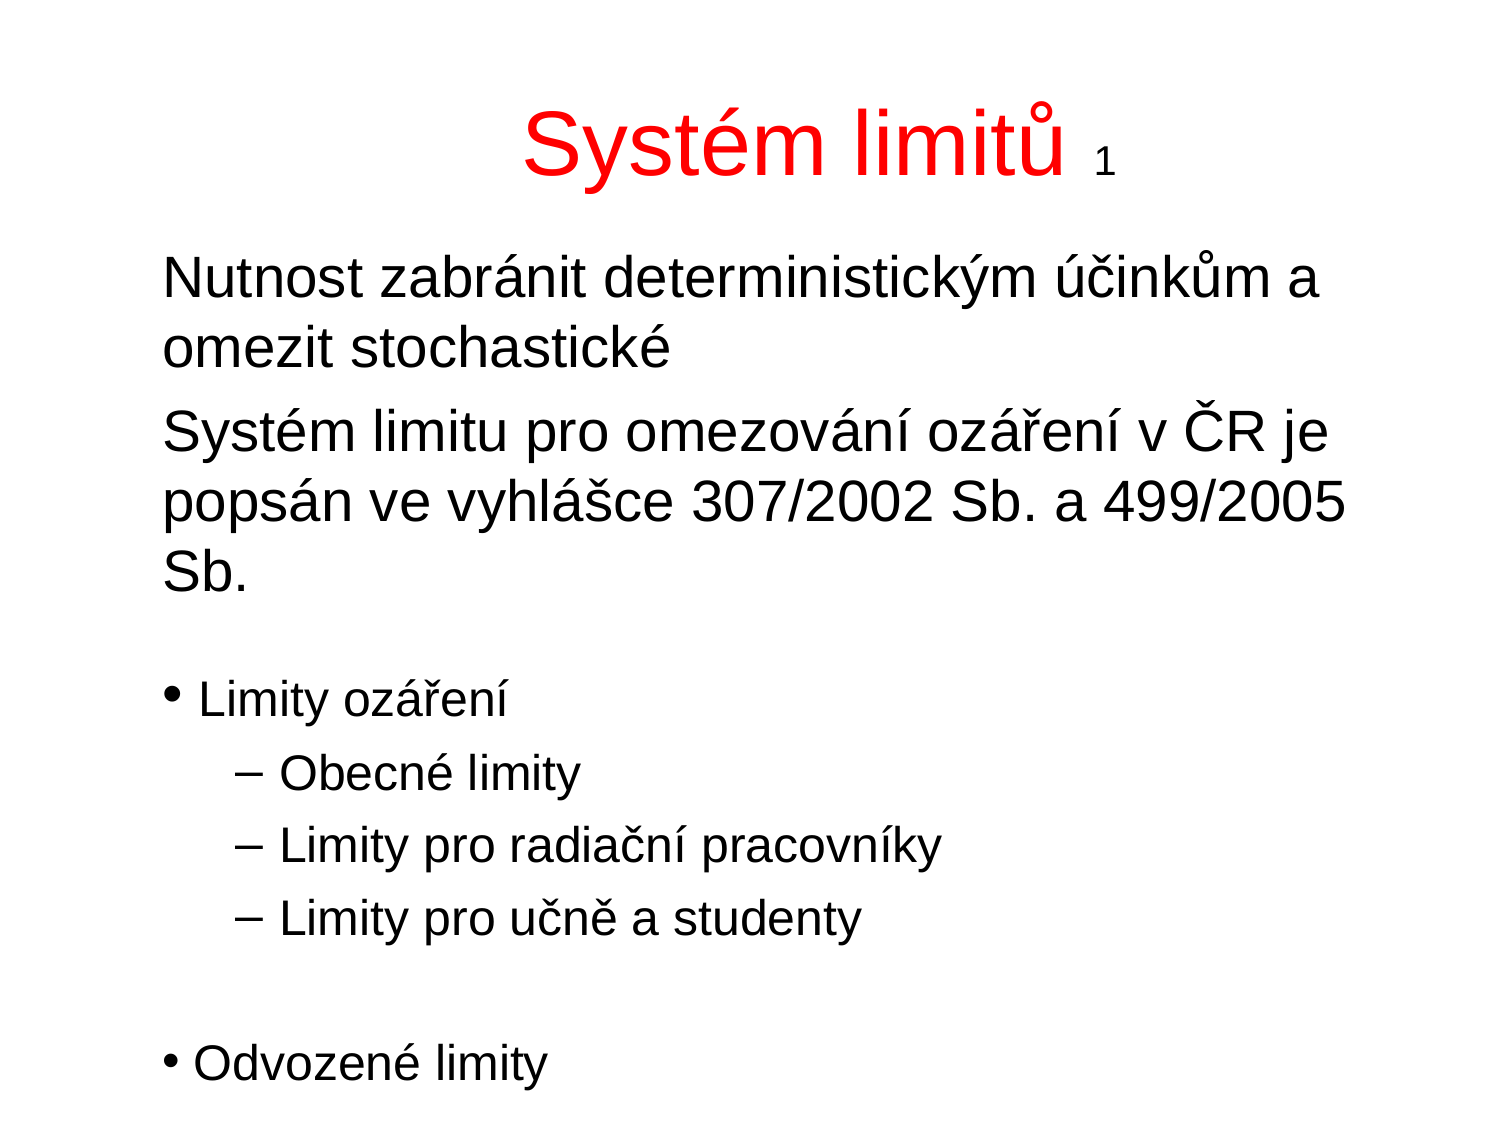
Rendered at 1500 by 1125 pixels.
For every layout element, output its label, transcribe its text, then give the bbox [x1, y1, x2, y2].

title Systém limitů 1 [144, 45, 1495, 233]
list Nutnost zabránit deterministickým účinkům a omezit stochastické Systém limitu pro omezování ozáření v ČR je popsán ve vyhlášce 307/2002 Sb. a 499/2005 Sb. Limity ozáření Obecné limity Limity pro radiační pracovníky Limity pro učně a studenty Odvozené limity [147, 231, 1463, 1099]
